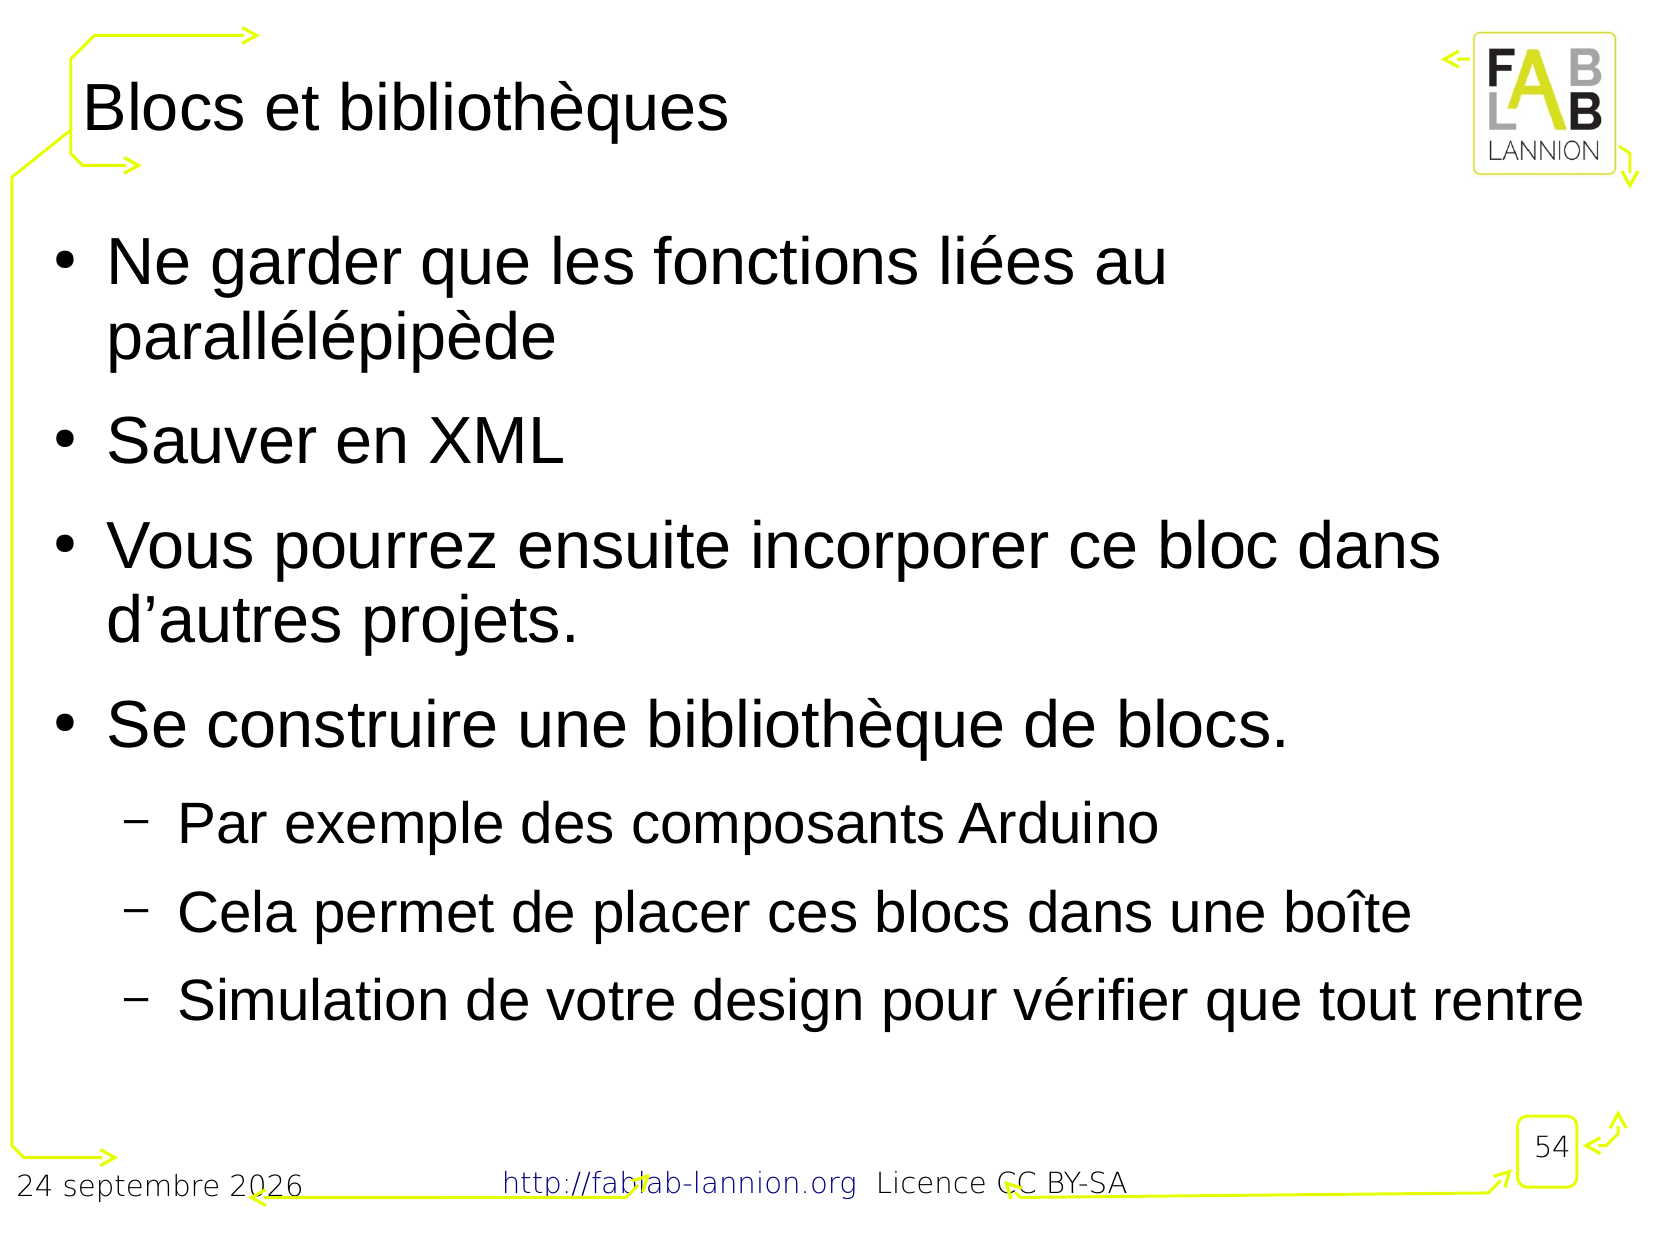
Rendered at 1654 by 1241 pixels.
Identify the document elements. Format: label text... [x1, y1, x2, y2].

title Blocs et bibliothèques [82, 49, 1441, 166]
list Ne garder que les fonctions liées au parallélépipède Sauver en XML Vous pourrez ensuite incorporer ce bloc dans d’autres projets. Se construire une bibliothèque de blocs. Par exemple des composants Arduino Cela permet de placer ces blocs dans une boîte Simulation de votre design pour vérifier que tout rentre [35, 224, 1595, 1063]
picture [1470, 29, 1619, 178]
